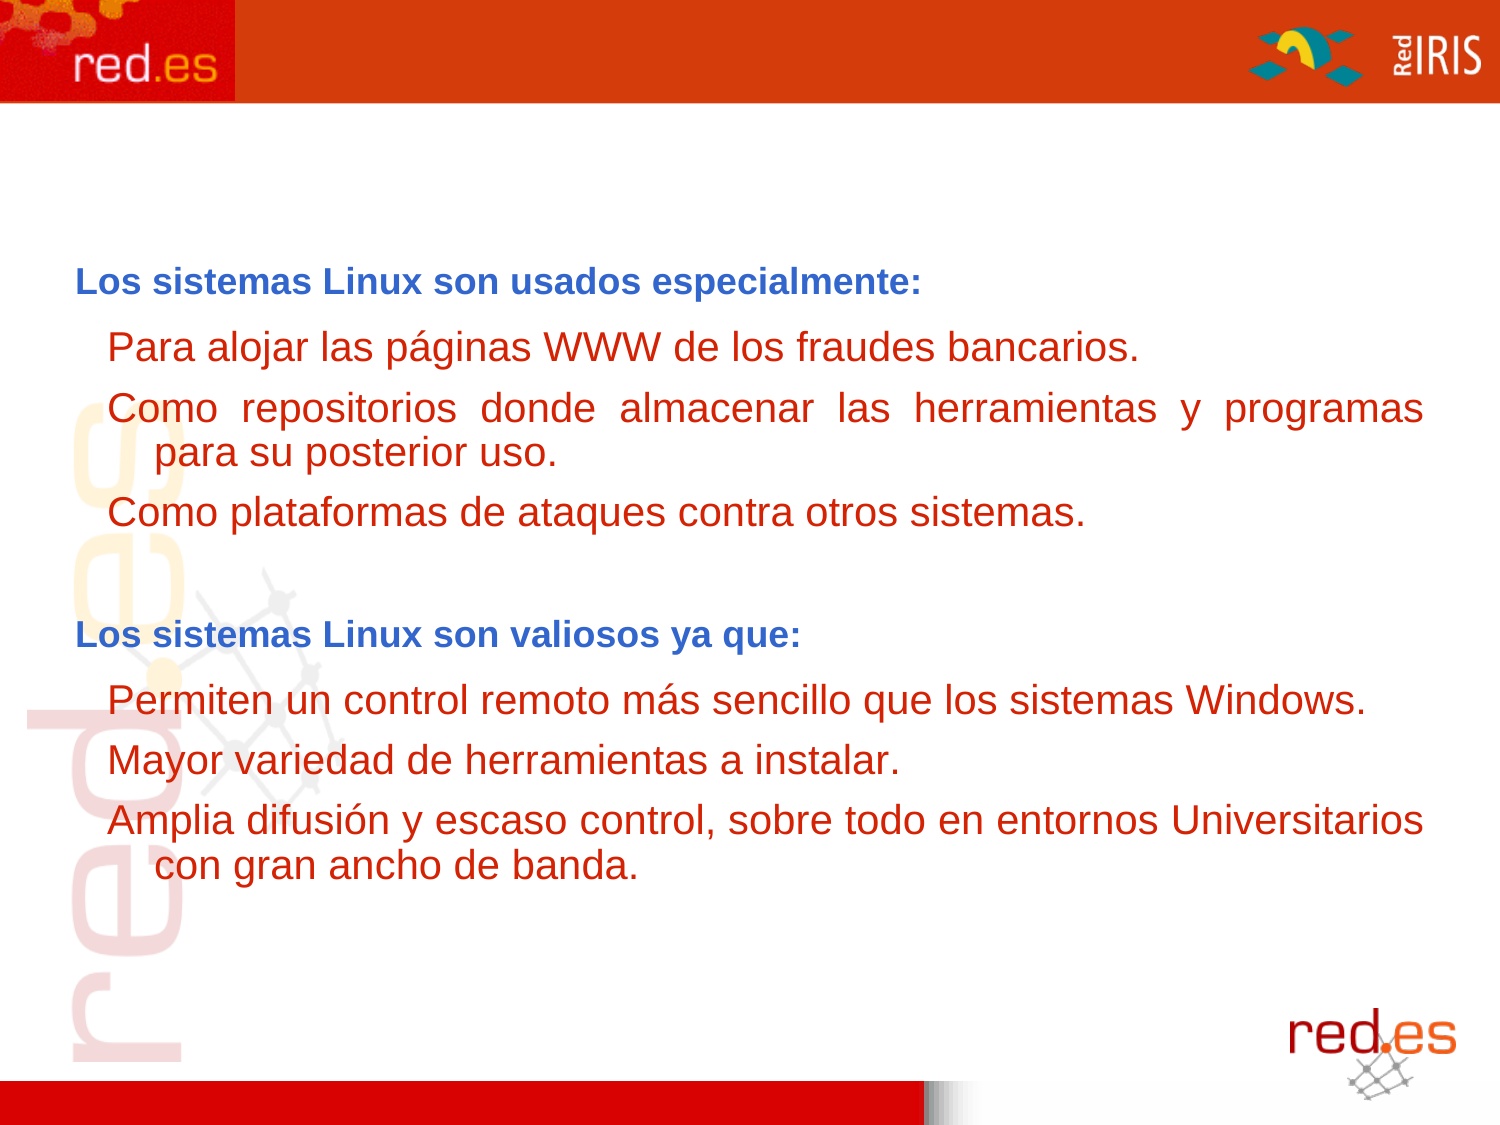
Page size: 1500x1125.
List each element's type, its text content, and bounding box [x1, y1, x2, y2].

picture [0, 0, 235, 101]
picture [27, 400, 345, 1062]
picture [1248, 27, 1481, 87]
list Los sistemas Linux son usados especialmente: Para alojar las páginas WWW de los fraudes bancarios. Como repositorios donde almacenar las herramientas y programas para su posterior uso. Como plataformas de ataques contra otros sistemas. Los sistemas Linux son valiosos ya que: Permiten un control remoto más sencillo que los sistemas Windows. Mayor variedad de herramientas a instalar. Amplia difusión y escaso control, sobre todo en entornos Universitarios con gran ancho de banda. [75, 262, 1426, 1005]
picture [0, 1008, 1500, 1125]
